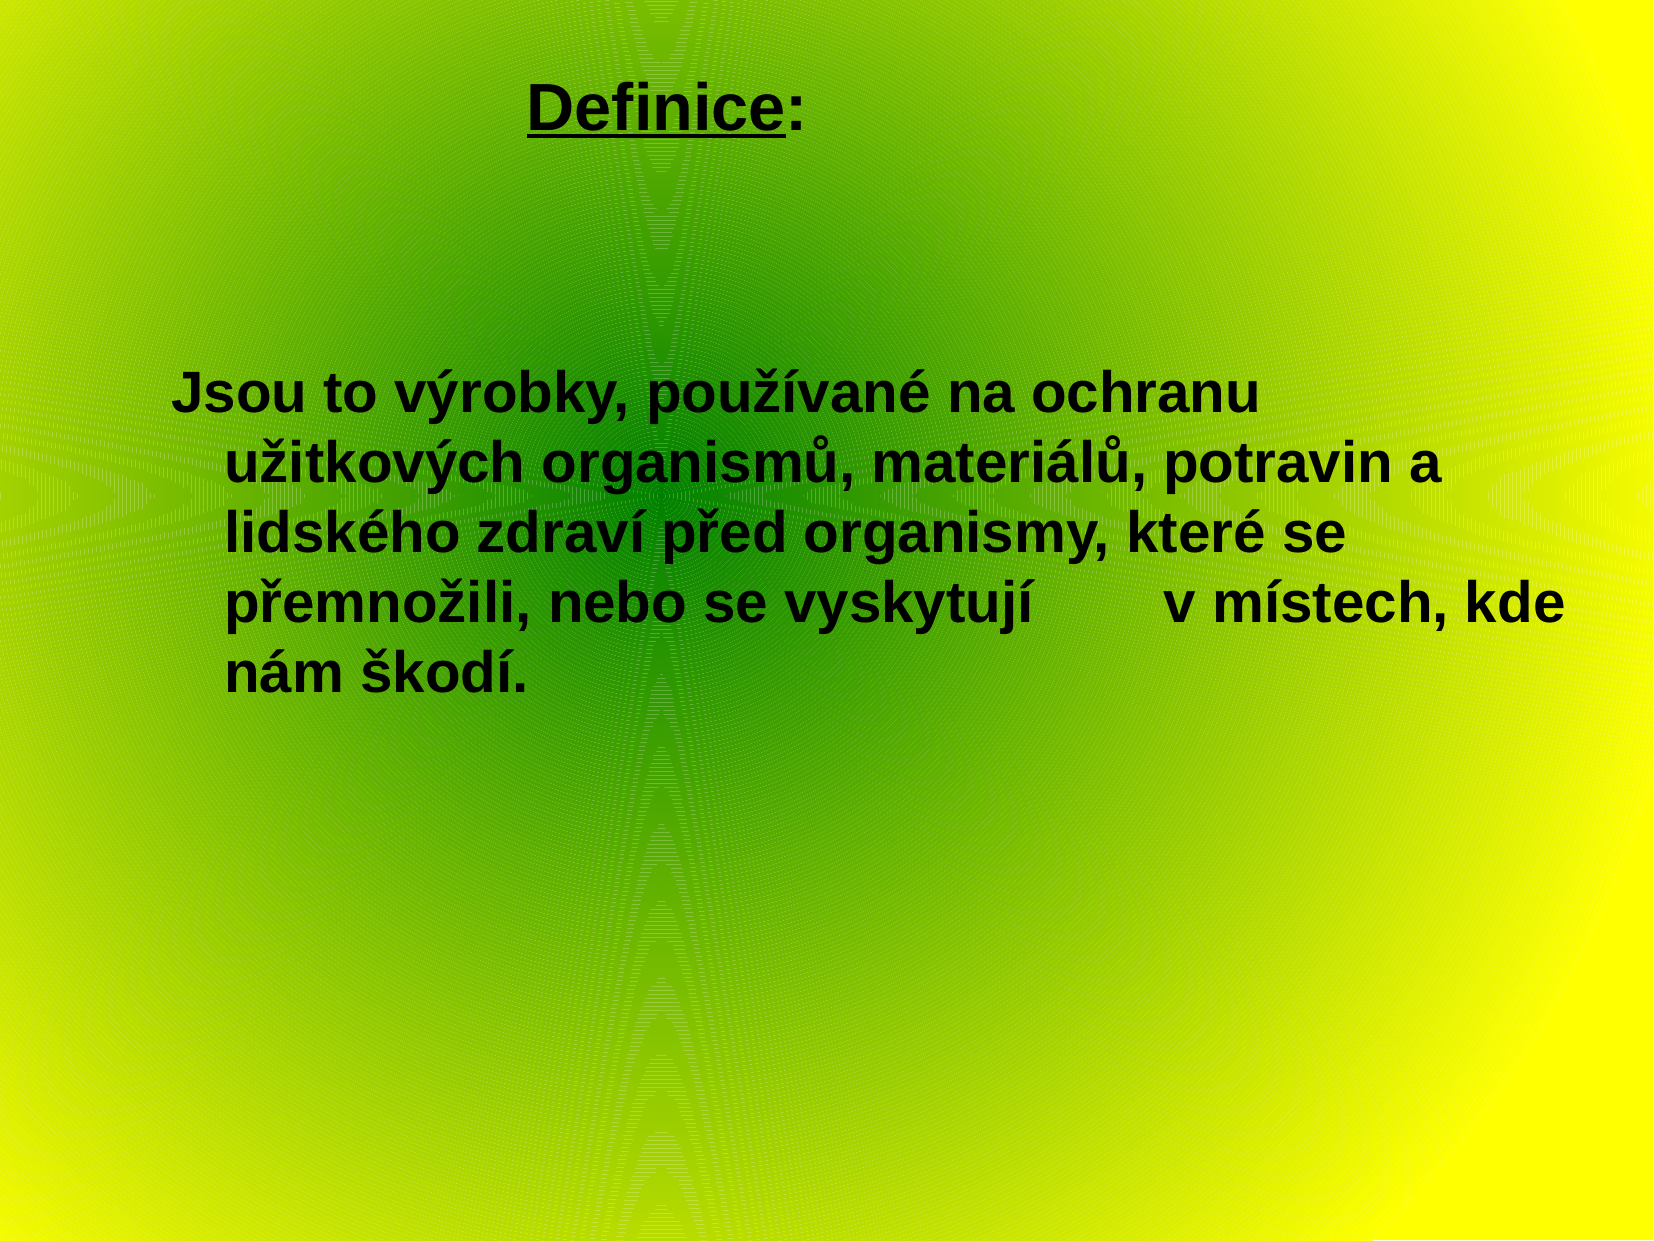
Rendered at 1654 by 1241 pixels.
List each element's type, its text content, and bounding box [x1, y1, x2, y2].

title Definice: [82, 0, 1571, 208]
list Jsou to výrobky, používané na ochranu užitkových organismů, materiálů, potravin a lidského zdraví před organismy, které se přemnožili, nebo se vyskytují v místech, kde nám škodí. [82, 354, 1571, 725]
